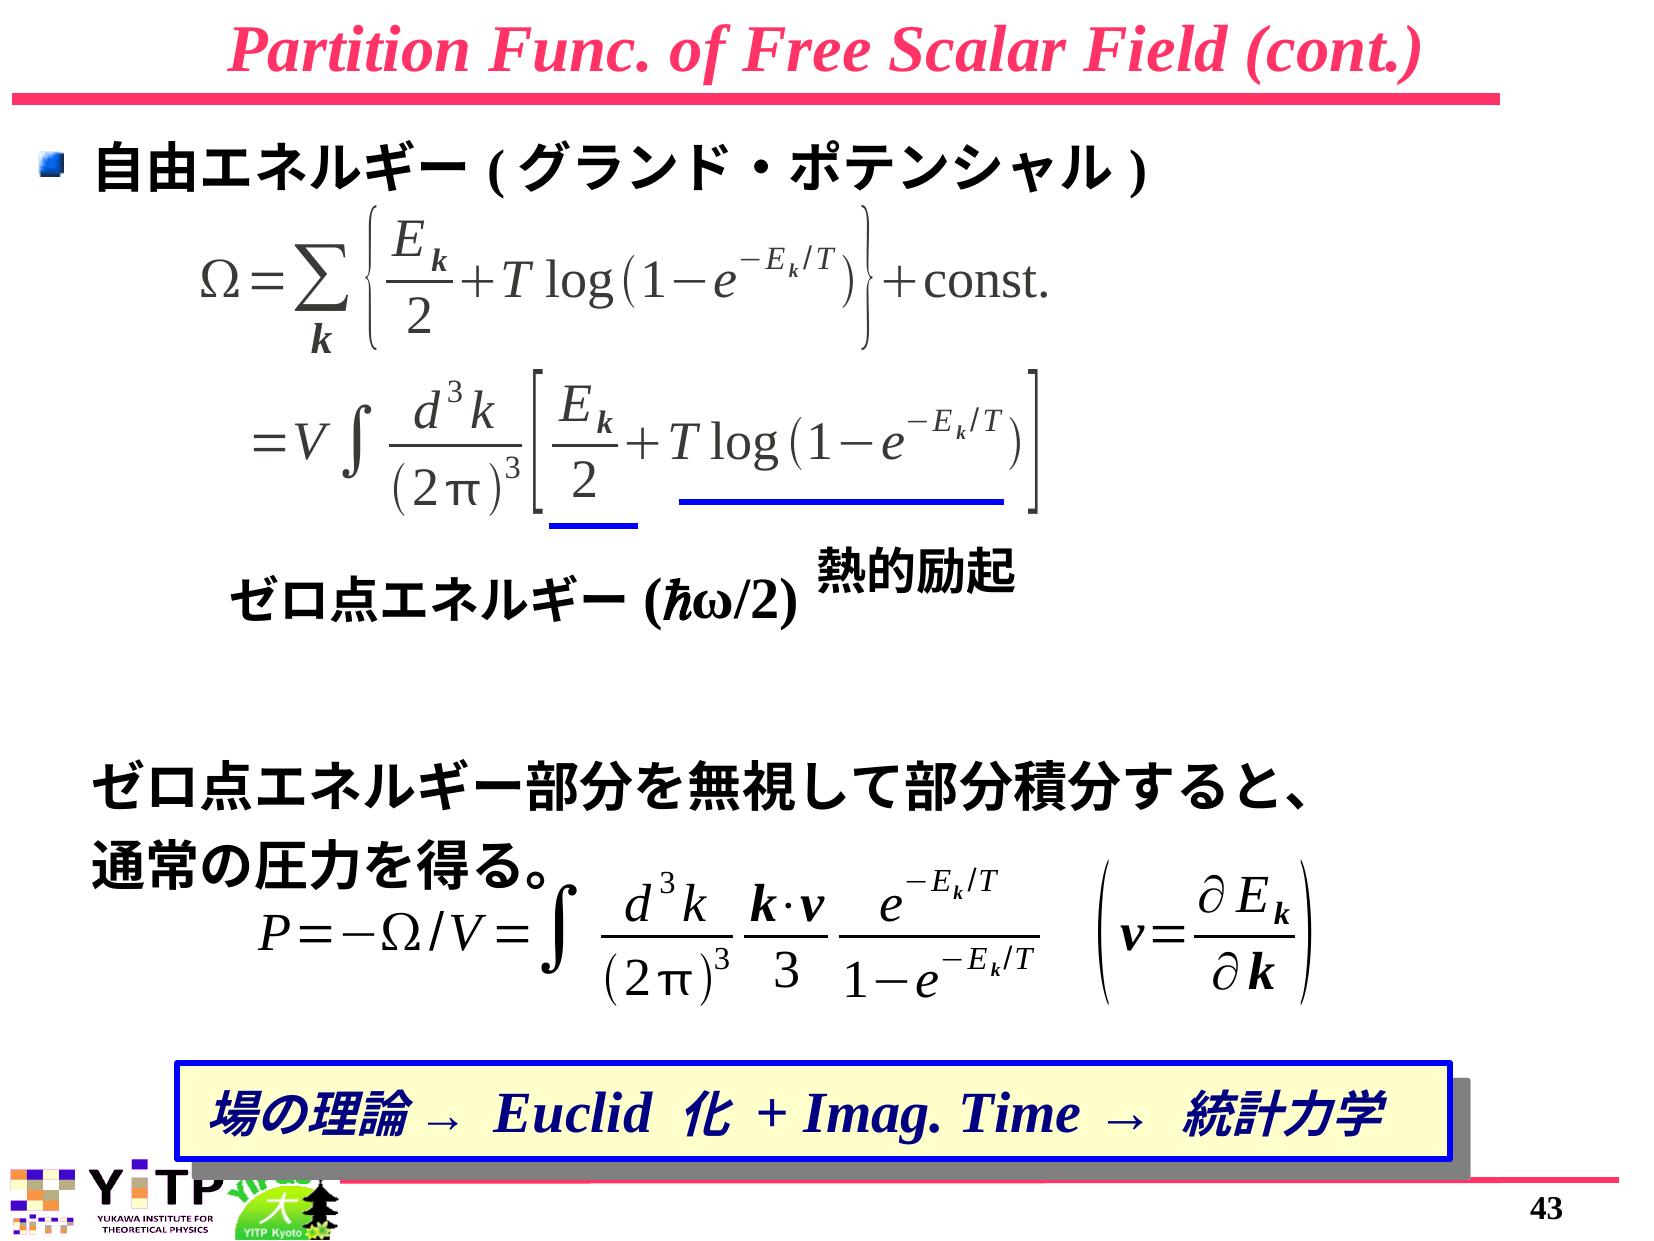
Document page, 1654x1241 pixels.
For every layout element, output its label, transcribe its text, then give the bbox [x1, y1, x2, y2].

picture [0, 1154, 340, 1241]
chart [192, 202, 1057, 519]
list 自由エネルギー(グランド・ポテンシャル) ゼロ点エネルギー部分を無視して部分積分すると、 通常の圧力を得る。 [20, 124, 1621, 1137]
title Partition Func. of Free Scalar Field (cont.) [0, 0, 1654, 99]
text_box 熱的励起 [816, 531, 1018, 582]
text_box 場の理論 → Euclid 化 + Imag. Time → 統計力学 [177, 1062, 1451, 1152]
chart [247, 856, 1329, 1010]
text_box ゼロ点エネルギー(ℏω/2) [229, 561, 776, 627]
